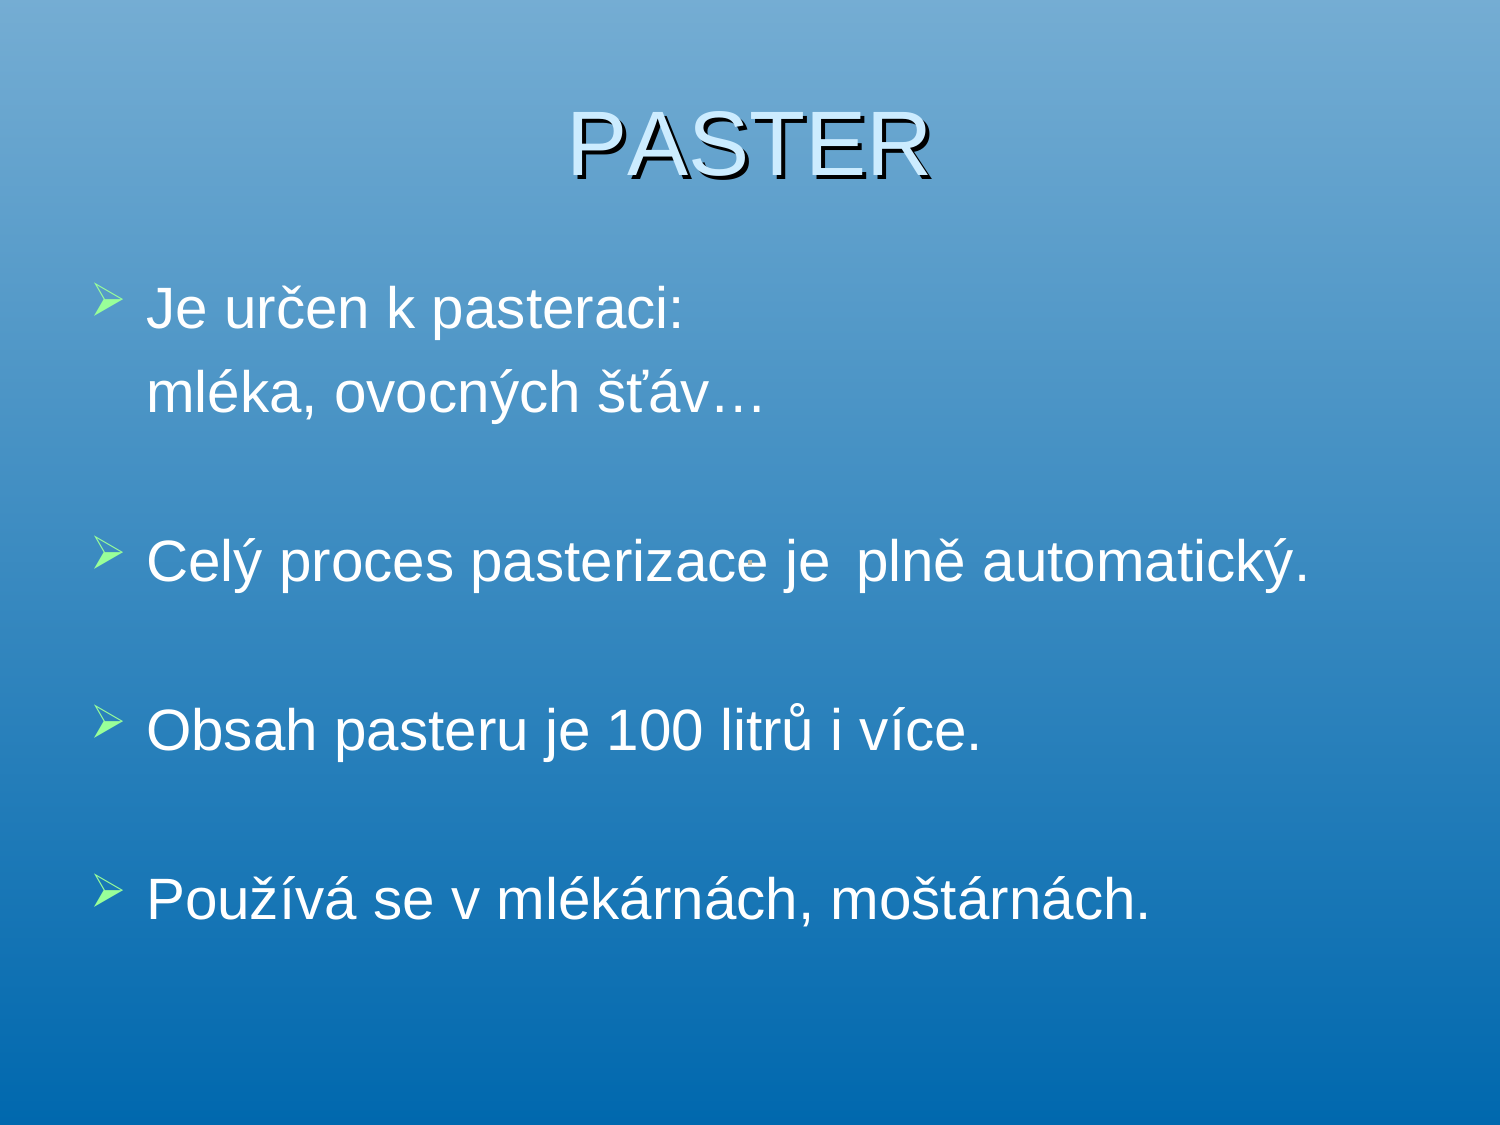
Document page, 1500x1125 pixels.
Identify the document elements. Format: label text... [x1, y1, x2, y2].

list Je určen k pasteraci: mléka, ovocných šťáv… Celý proces pasterizace je plně automatický. Obsah pasteru je 100 litrů i více. Používá se v mlékárnách, moštárnách. [75, 262, 1426, 1071]
title PASTER [75, 45, 1426, 233]
